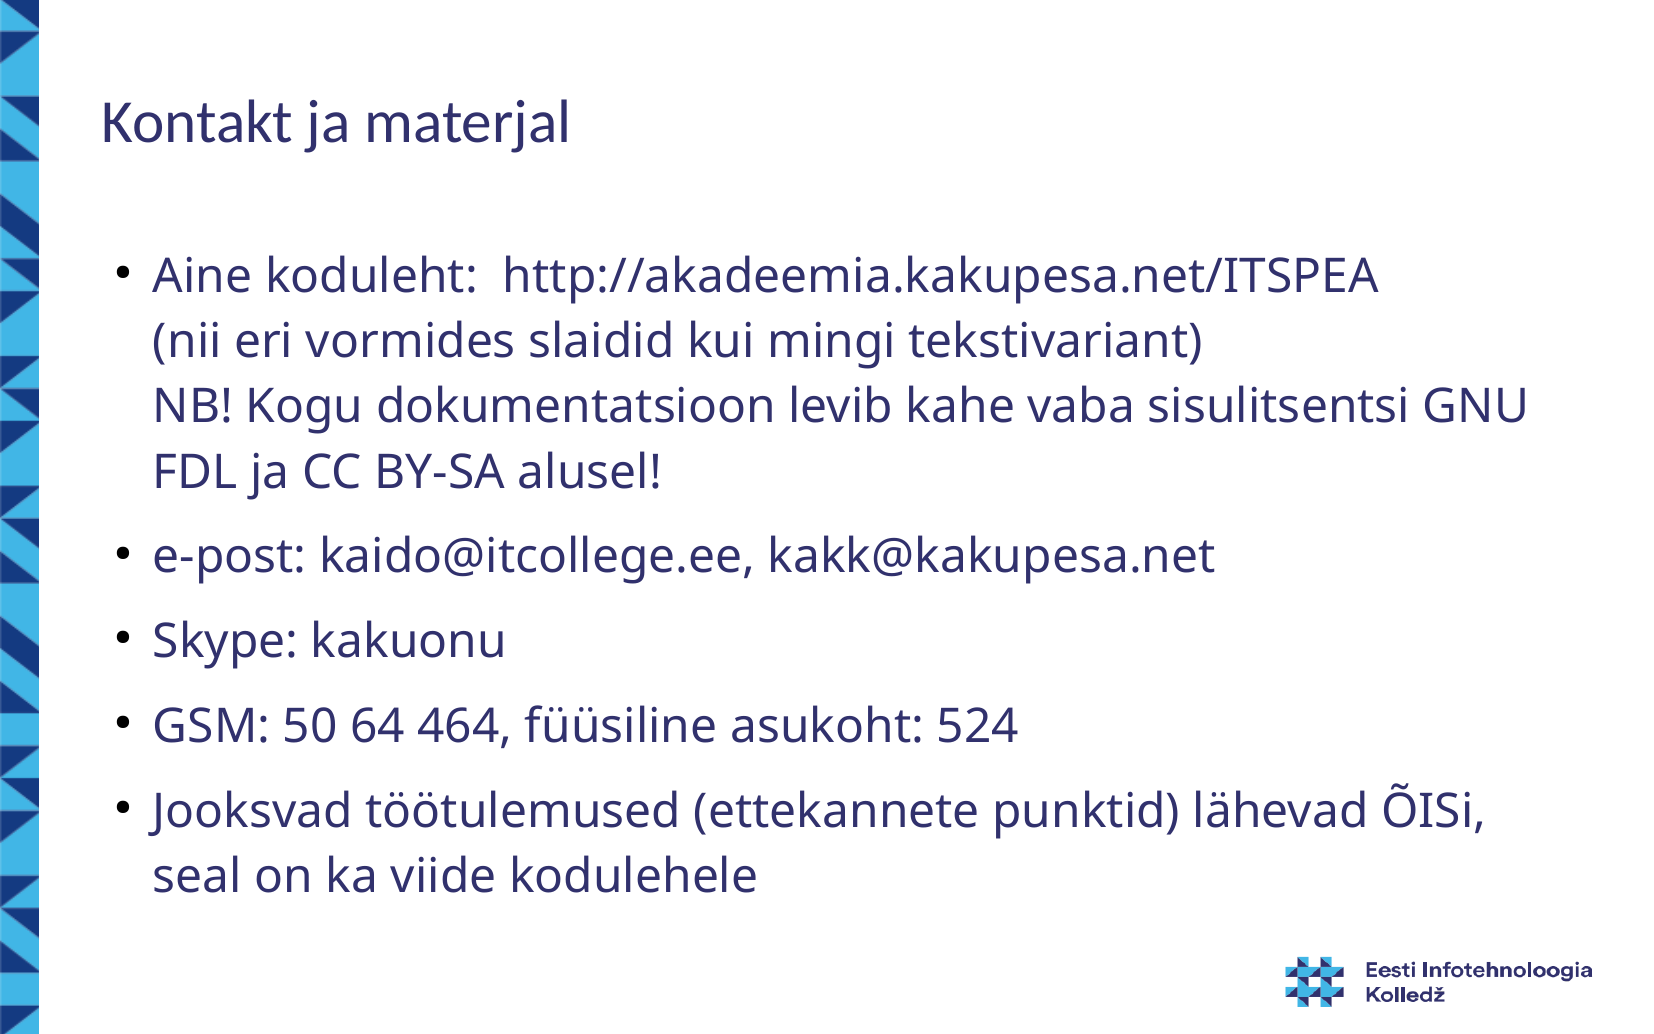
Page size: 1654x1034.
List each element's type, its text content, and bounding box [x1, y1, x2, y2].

title Kontakt ja materjal [101, 41, 1224, 214]
list Aine koduleht: http://akadeemia.kakupesa.net/ITSPEA (nii eri vormides slaidid kui mingi tekstivariant) NB! Kogu dokumentatsioon levib kahe vaba sisulitsentsi GNU FDL ja CC BY-SA alusel! e-post: kaido@itcollege.ee, kakk@kakupesa.net Skype: kakuonu GSM: 50 64 464, füüsiline asukoht: 524 Jooksvad töötulemused (ettekannete punktid) lähevad ÕISi, seal on ka viide kodulehele [101, 241, 1591, 924]
